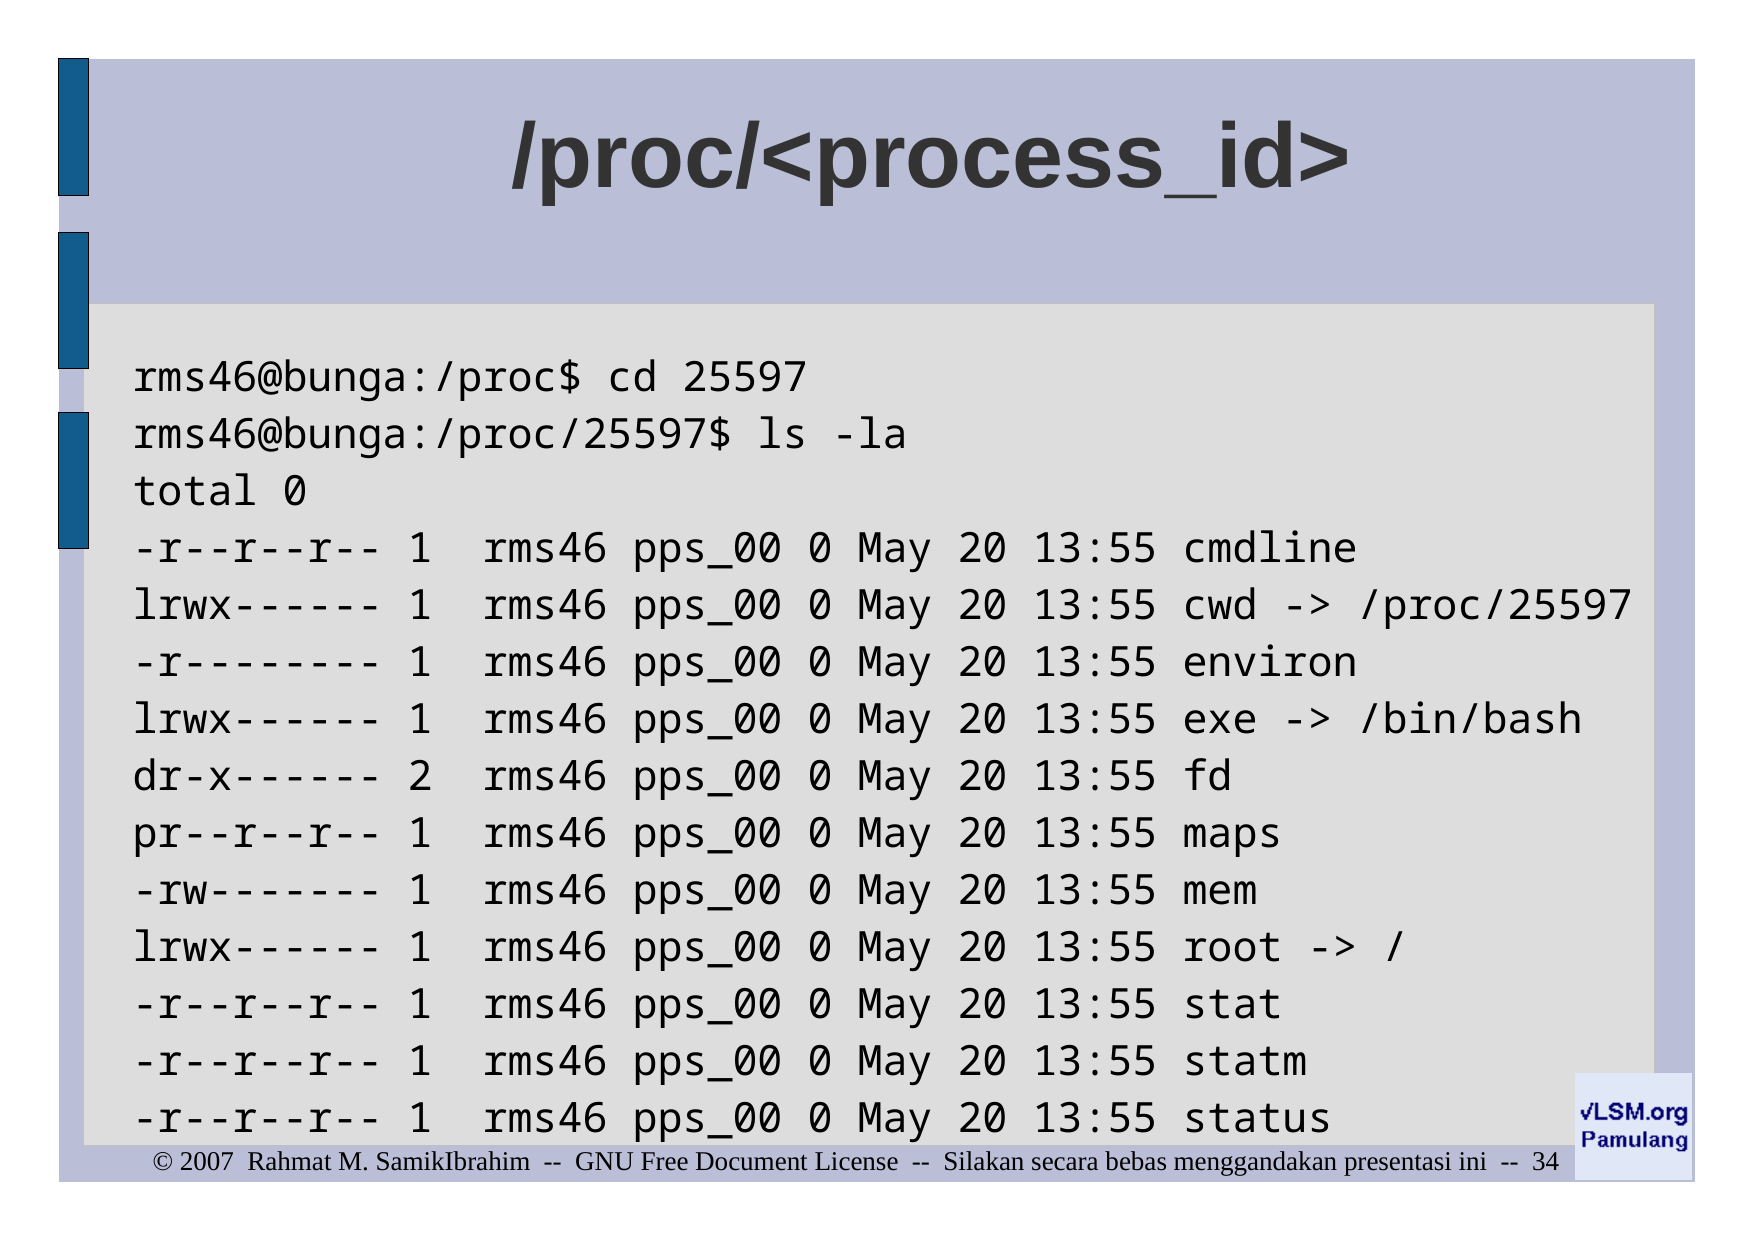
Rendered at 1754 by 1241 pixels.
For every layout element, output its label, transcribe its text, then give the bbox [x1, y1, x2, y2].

text_box rms46@bunga:/proc$ cd 25597 rms46@bunga:/proc/25597$ ls -la total 0 -r--r--r-- 1 rms46 pps_00 0 May 20 13:55 cmdline lrwx------ 1 rms46 pps_00 0 May 20 13:55 cwd -> /proc/25597 -r-------- 1 rms46 pps_00 0 May 20 13:55 environ lrwx------ 1 rms46 pps_00 0 May 20 13:55 exe -> /bin/bash dr-x------ 2 rms46 pps_00 0 May 20 13:55 fd pr--r--r-- 1 rms46 pps_00 0 May 20 13:55 maps -rw------- 1 rms46 pps_00 0 May 20 13:55 mem lrwx------ 1 rms46 pps_00 0 May 20 13:55 root -> / -r--r--r-- 1 rms46 pps_00 0 May 20 13:55 stat -r--r--r-- 1 rms46 pps_00 0 May 20 13:55 statm -r--r--r-- 1 rms46 pps_00 0 May 20 13:55 status [132, 346, 1695, 1043]
picture [1575, 1073, 1692, 1180]
title /proc/<process_id> [230, 96, 1634, 215]
